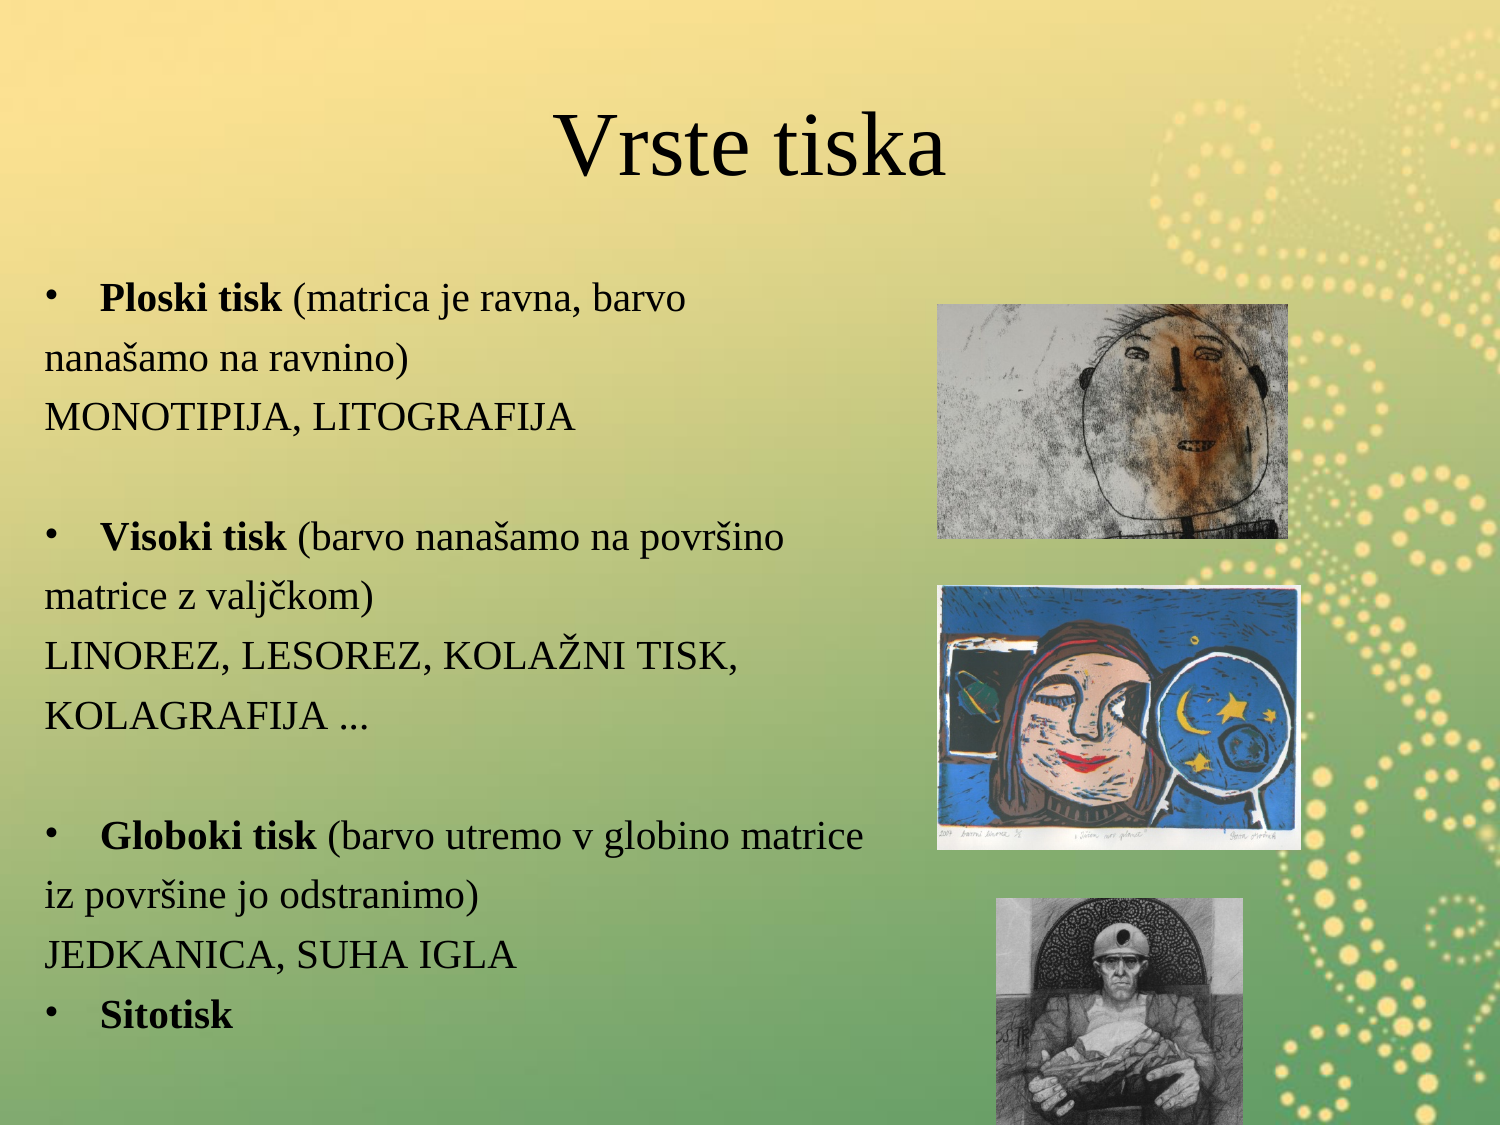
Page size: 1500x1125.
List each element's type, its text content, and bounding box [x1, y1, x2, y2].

picture [0, 0, 1500, 1125]
title Vrste tiska [75, 45, 1426, 233]
list Ploski tisk (matrica je ravna, barvo nanašamo na ravnino) MONOTIPIJA, LITOGRAFIJA Visoki tisk (barvo nanašamo na površino matrice z valjčkom) LINOREZ, LESOREZ, KOLAŽNI TISK, KOLAGRAFIJA ... Globoki tisk (barvo utremo v globino matrice iz površine jo odstranimo) JEDKANICA, SUHA IGLA Sitotisk [29, 262, 1426, 1053]
